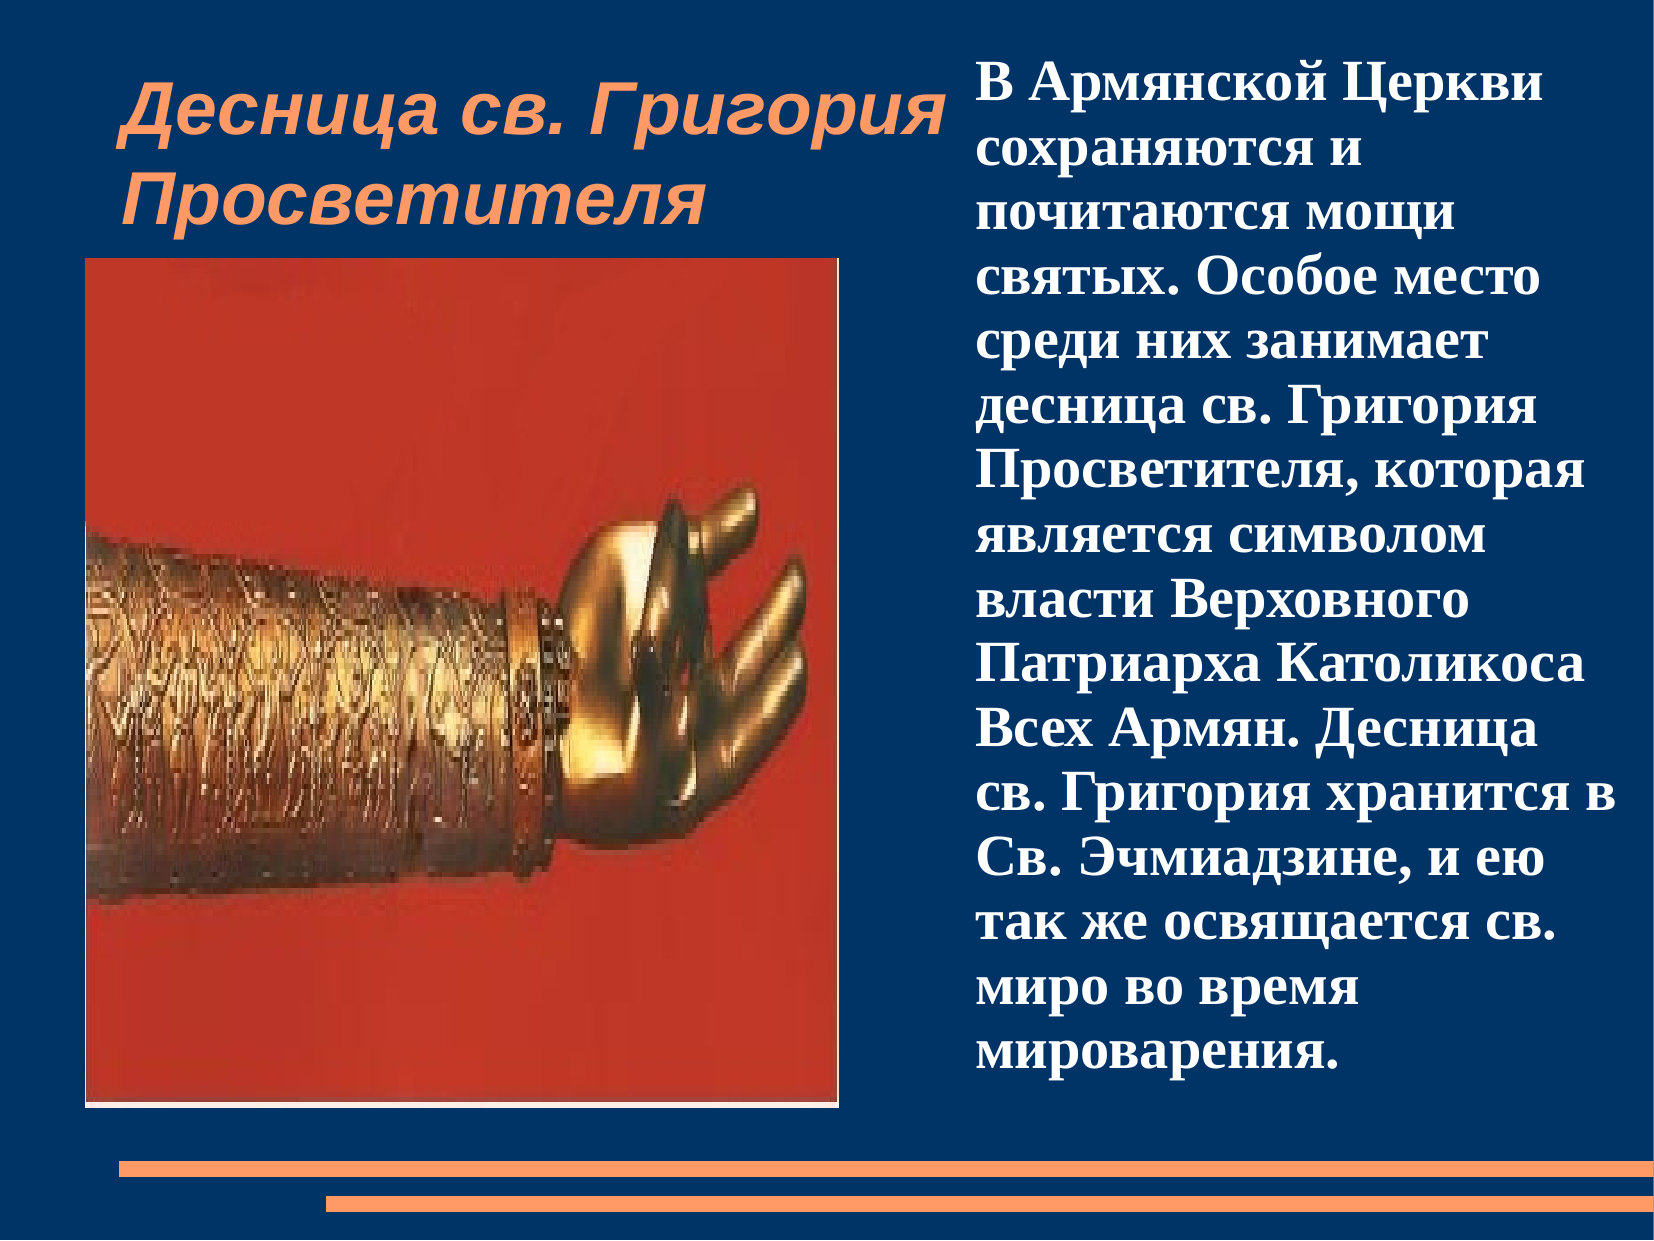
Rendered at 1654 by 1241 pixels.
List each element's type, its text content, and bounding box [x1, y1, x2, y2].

picture [85, 258, 839, 1108]
title Десница св. Григория Просветителя [121, 46, 960, 254]
text_box В Армянской Церкви сохраняются и почитаются мощи святых. Особое место среди них занимает десница св. Григория Просветителя, которая является символом власти Верховного Патриарха Католикоса Всех Армян. Десница св. Григория хранится в Св. Эчмиадзине, и ею так же освящается св. миро во время мироварения. [960, 41, 1635, 1192]
